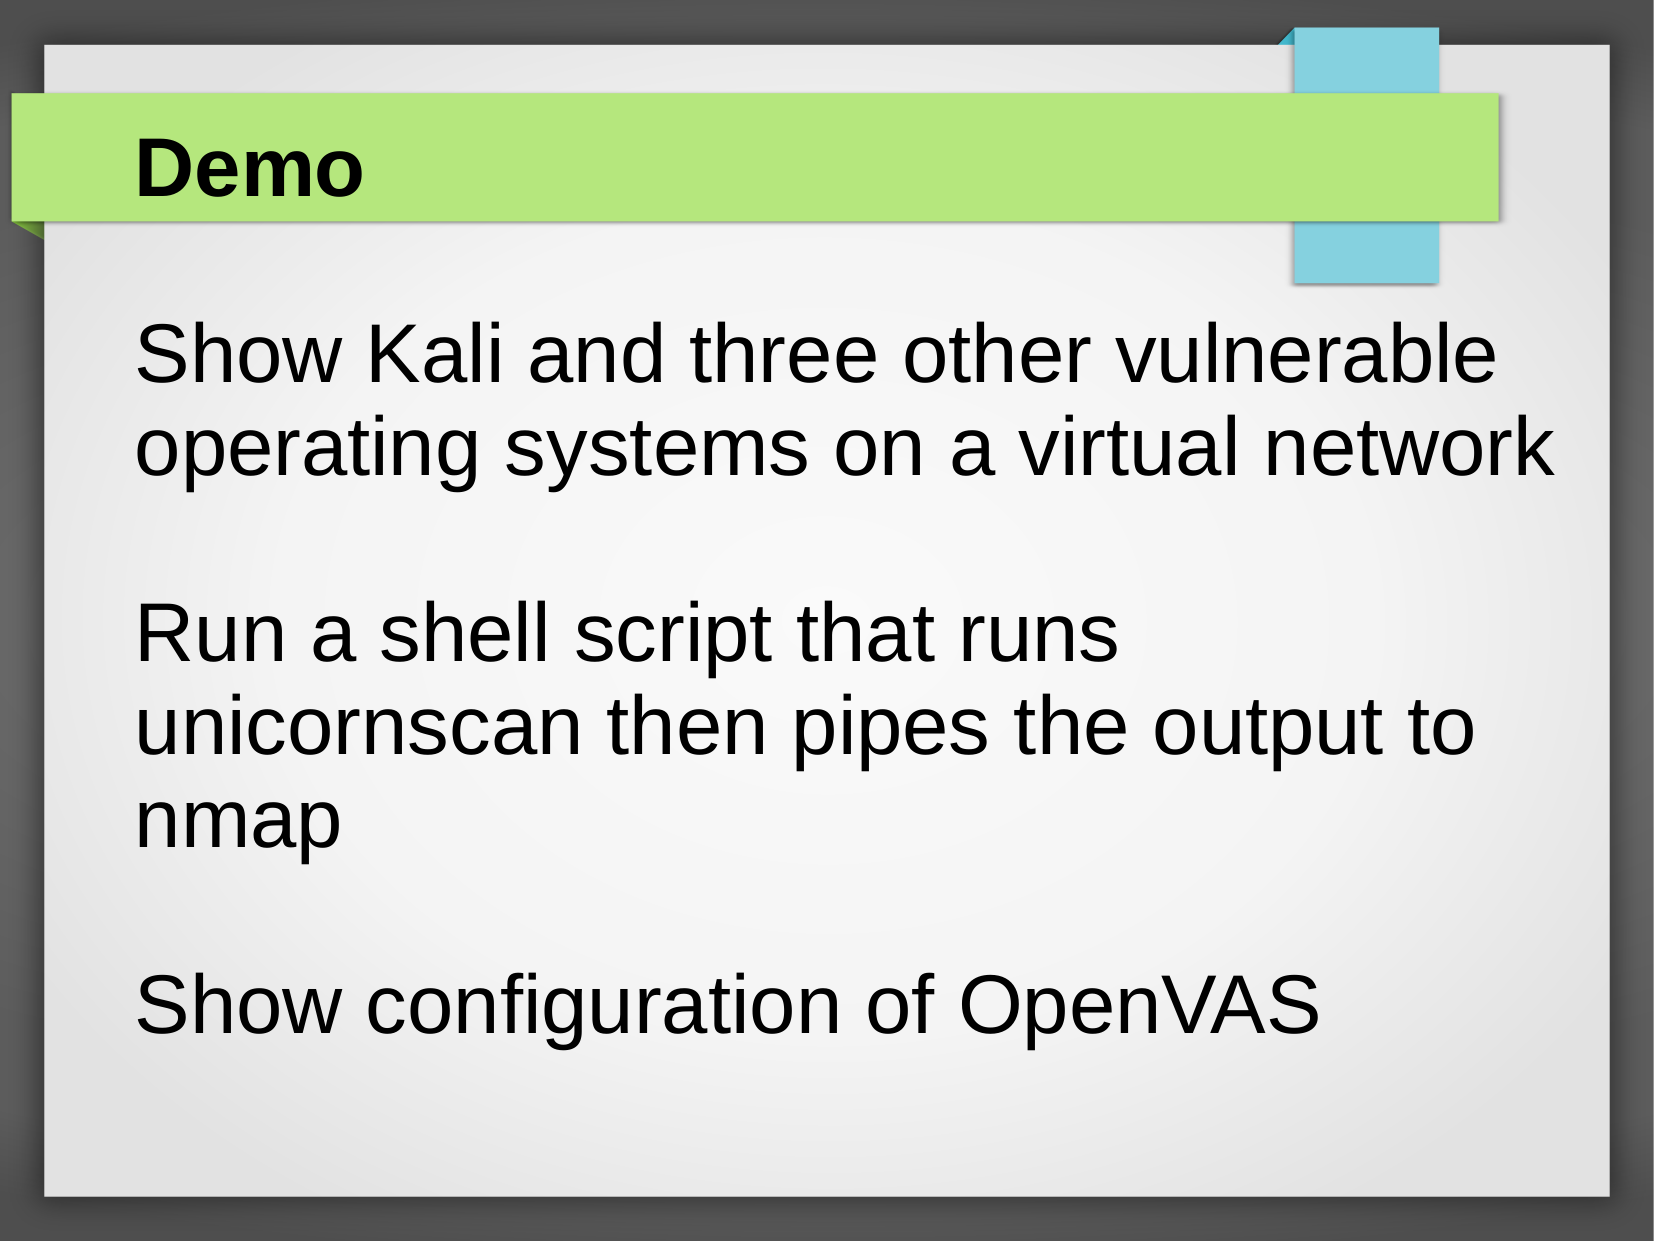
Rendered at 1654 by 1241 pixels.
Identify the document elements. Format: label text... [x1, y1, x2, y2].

picture [0, 0, 1654, 1241]
text_box Demo Show Kali and three other vulnerable operating systems on a virtual network Run a shell script that runs unicornscan then pipes the output to nmap Show configuration of OpenVAS [120, 114, 1572, 1060]
